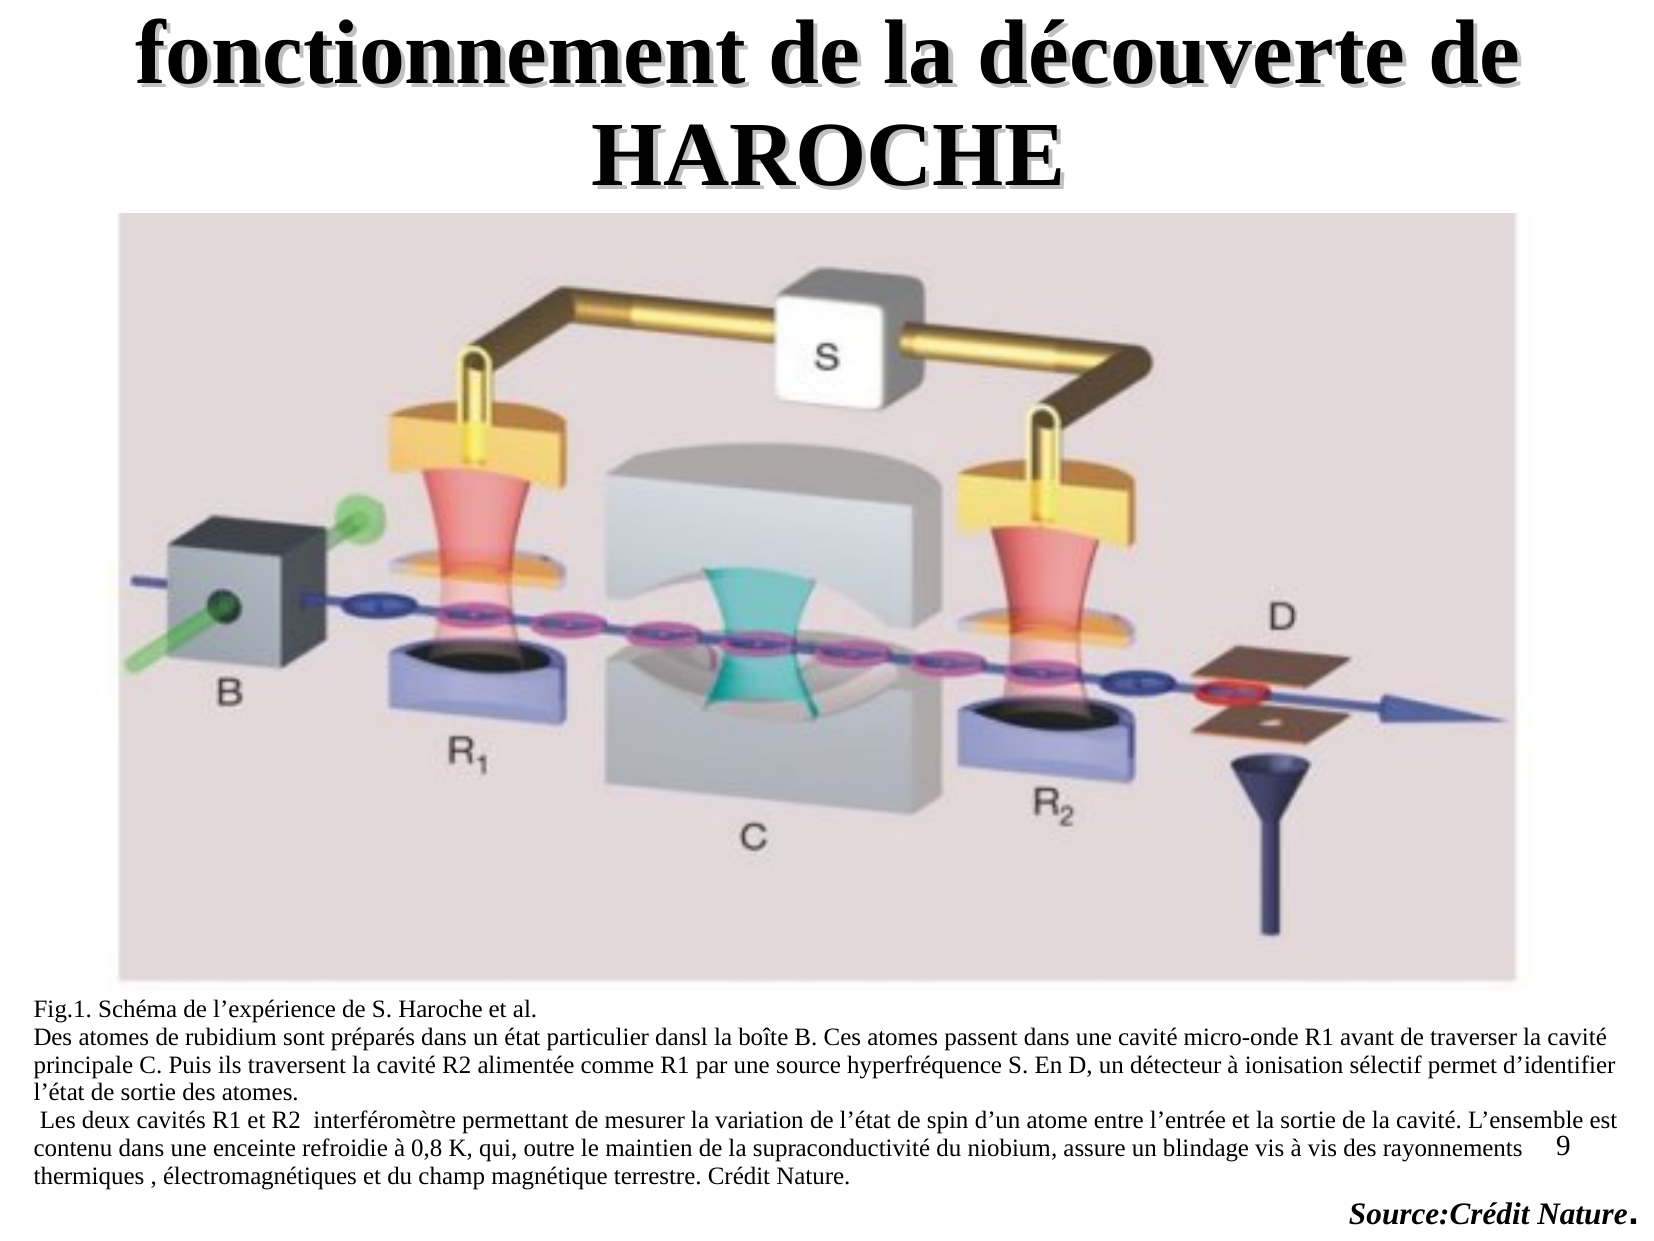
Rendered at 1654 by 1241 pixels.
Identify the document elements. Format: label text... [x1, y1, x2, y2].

text_box Source:Crédit Nature. [1318, 1183, 1654, 1241]
text_box Fig.1. Schéma de l’expérience de S. Haroche et al. Des atomes de rubidium sont préparés dans un état particulier dansl la boîte B. Ces atomes passent dans une cavité micro-onde R1 avant de traverser la cavité principale C. Puis ils traversent la cavité R2 alimentée comme R1 par une source hyperfréquence S. En D, un détecteur à ionisation sélectif permet d’identifier l’état de sortie des atomes. Les deux cavités R1 et R2 interféromètre permettant de mesurer la variation de l’état de spin d’un atome entre l’entrée et la sortie de la cavité. L’ensemble est contenu dans une enceinte refroidie à 0,8 K, qui, outre le maintien de la supraconductivité du niobium, assure un blindage vis à vis des rayonnements thermiques , électromagnétiques et du champ magnétique terrestre. Crédit Nature. [18, 987, 1654, 1241]
picture [108, 213, 1545, 987]
title fonctionnement de la découverte de HAROCHE [84, 0, 1573, 208]
